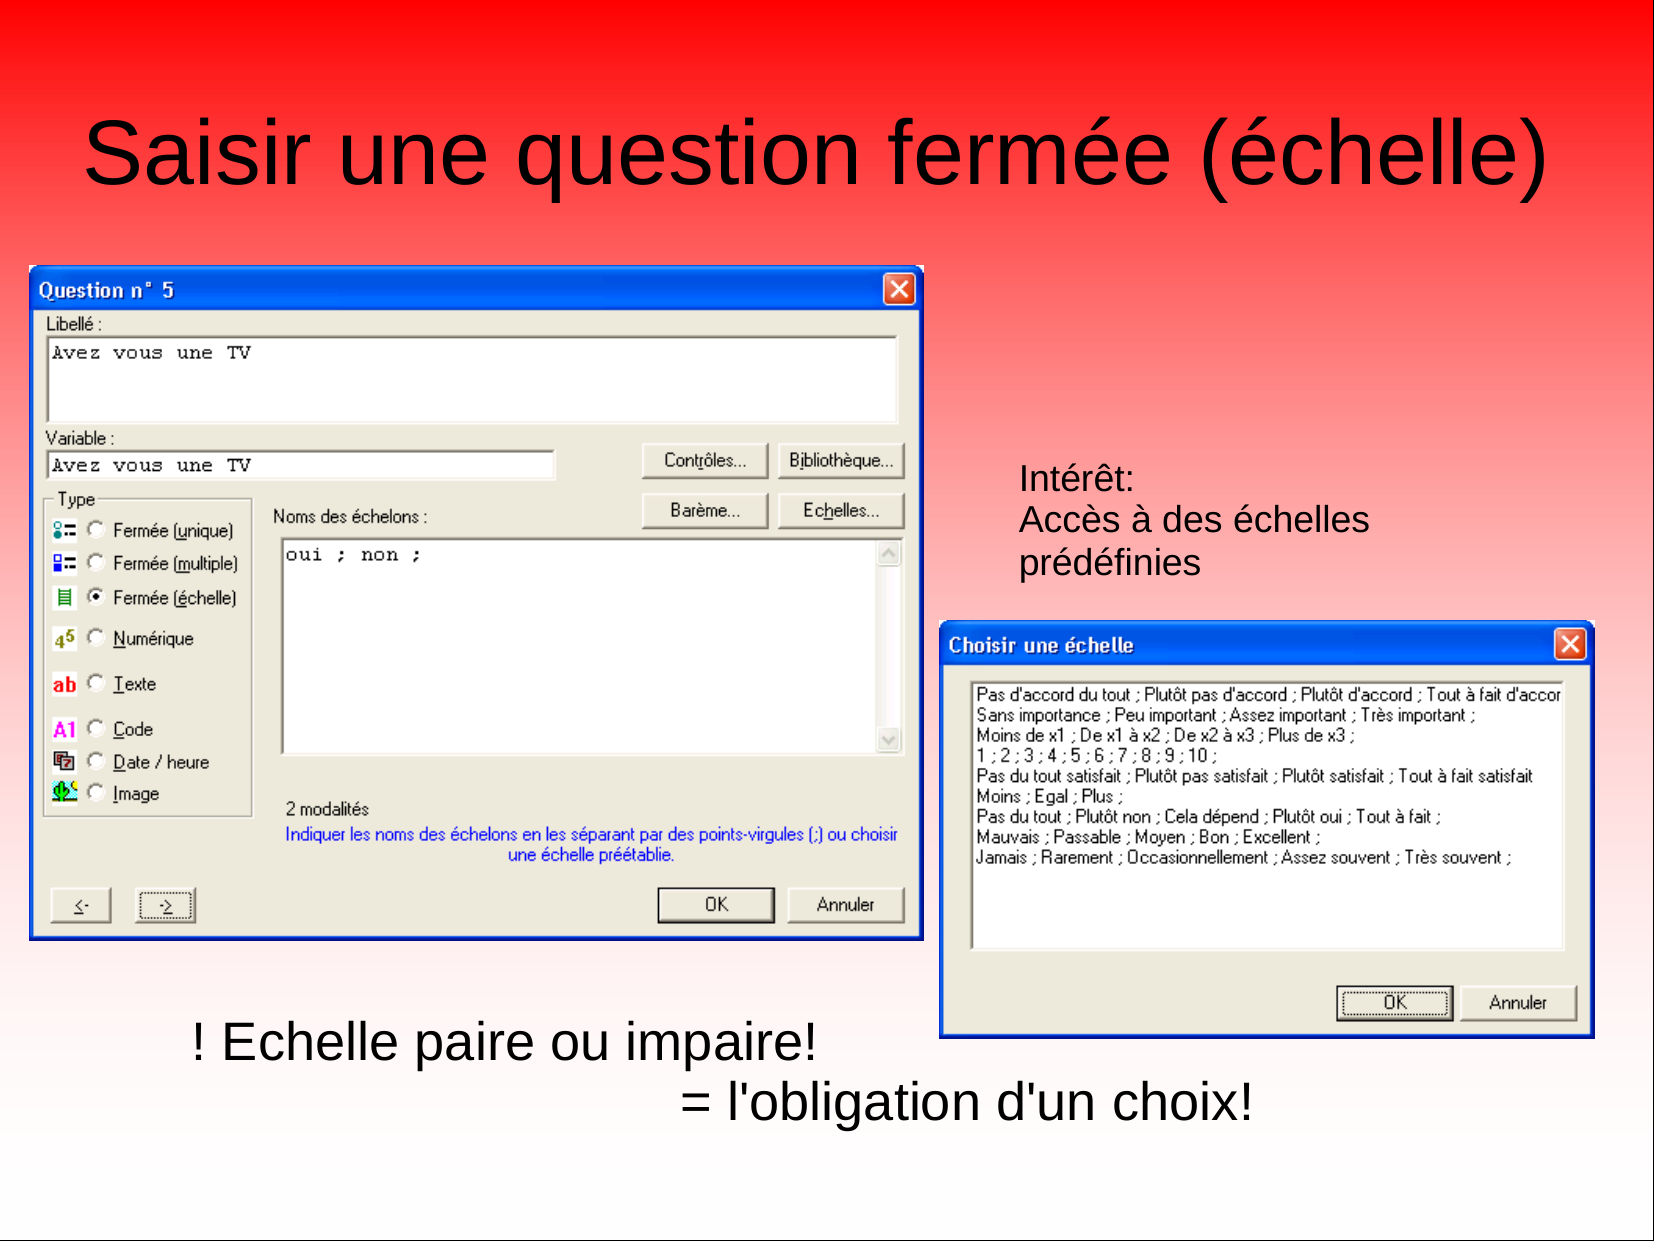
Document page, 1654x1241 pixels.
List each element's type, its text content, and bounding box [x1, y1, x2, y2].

title Saisir une question fermée (échelle) [82, 56, 1571, 250]
text_box ! Echelle paire ou impaire! = l'obligation d'un choix! [177, 1003, 1270, 1140]
picture [29, 265, 924, 941]
picture [939, 620, 1595, 1039]
text_box Intérêt: Accès à des échelles prédéfinies [1003, 449, 1565, 591]
